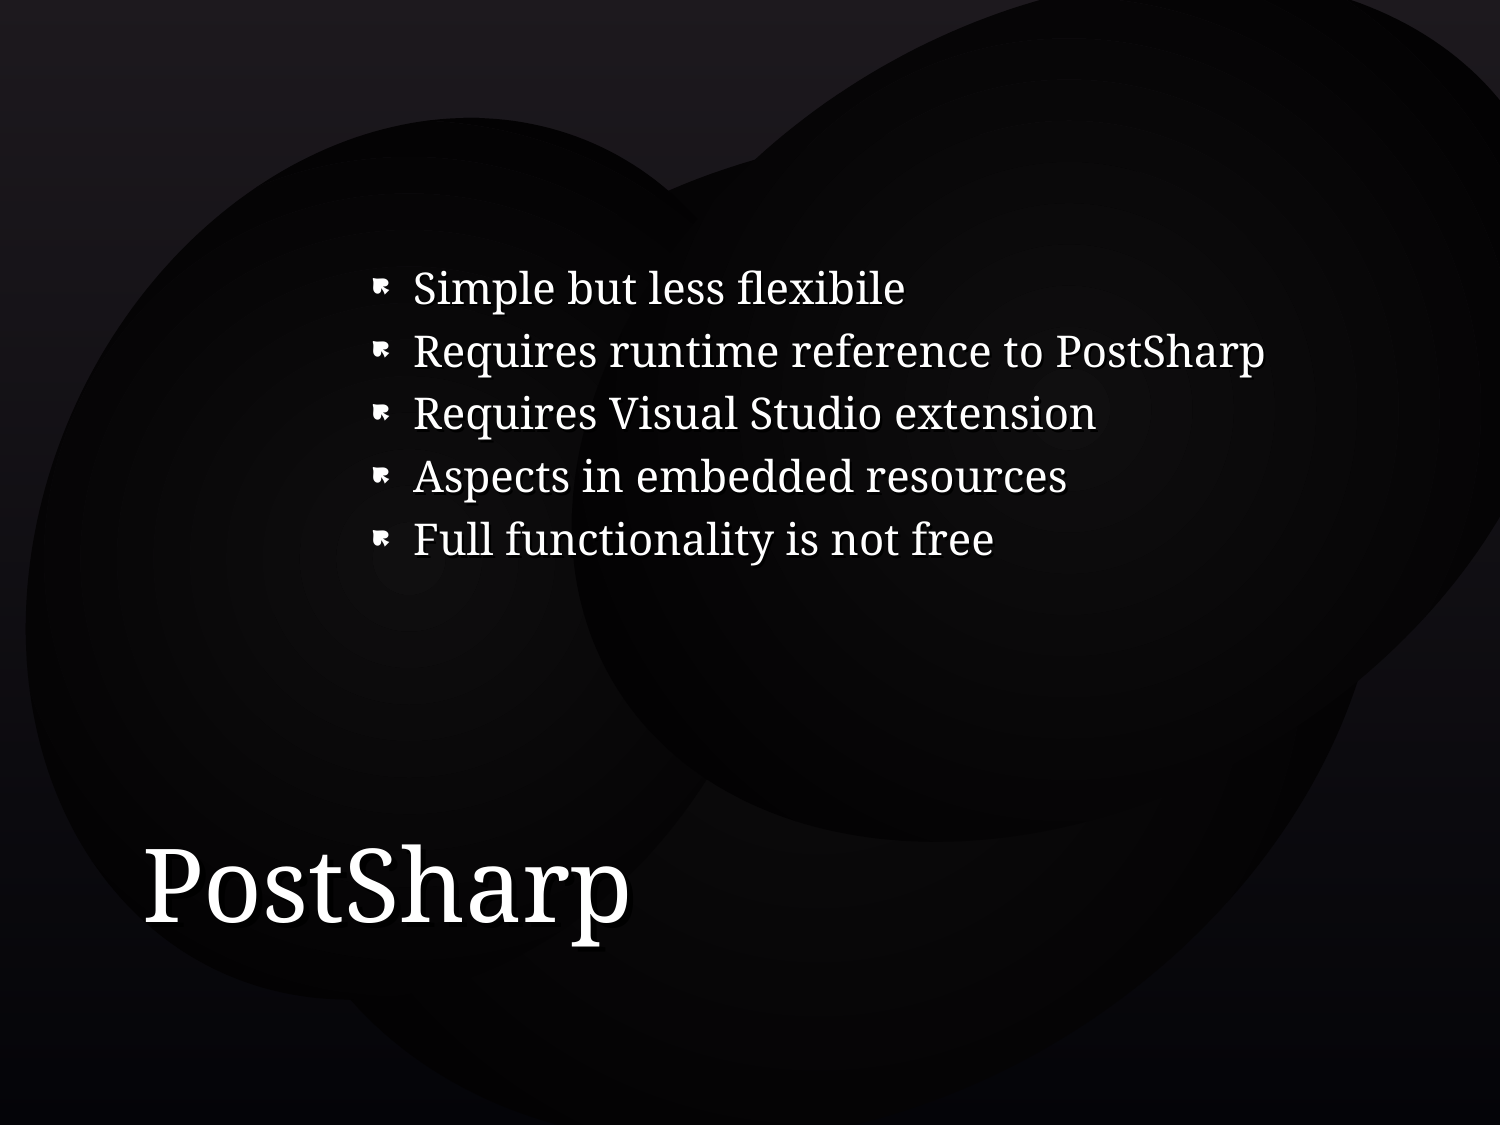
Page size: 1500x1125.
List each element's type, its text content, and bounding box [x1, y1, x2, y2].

list Simple but less flexibile Requires runtime reference to PostSharp Requires Visual Studio extension Aspects in embedded resources Full functionality is not free [350, 112, 1351, 713]
title PostSharp [127, 800, 1366, 951]
